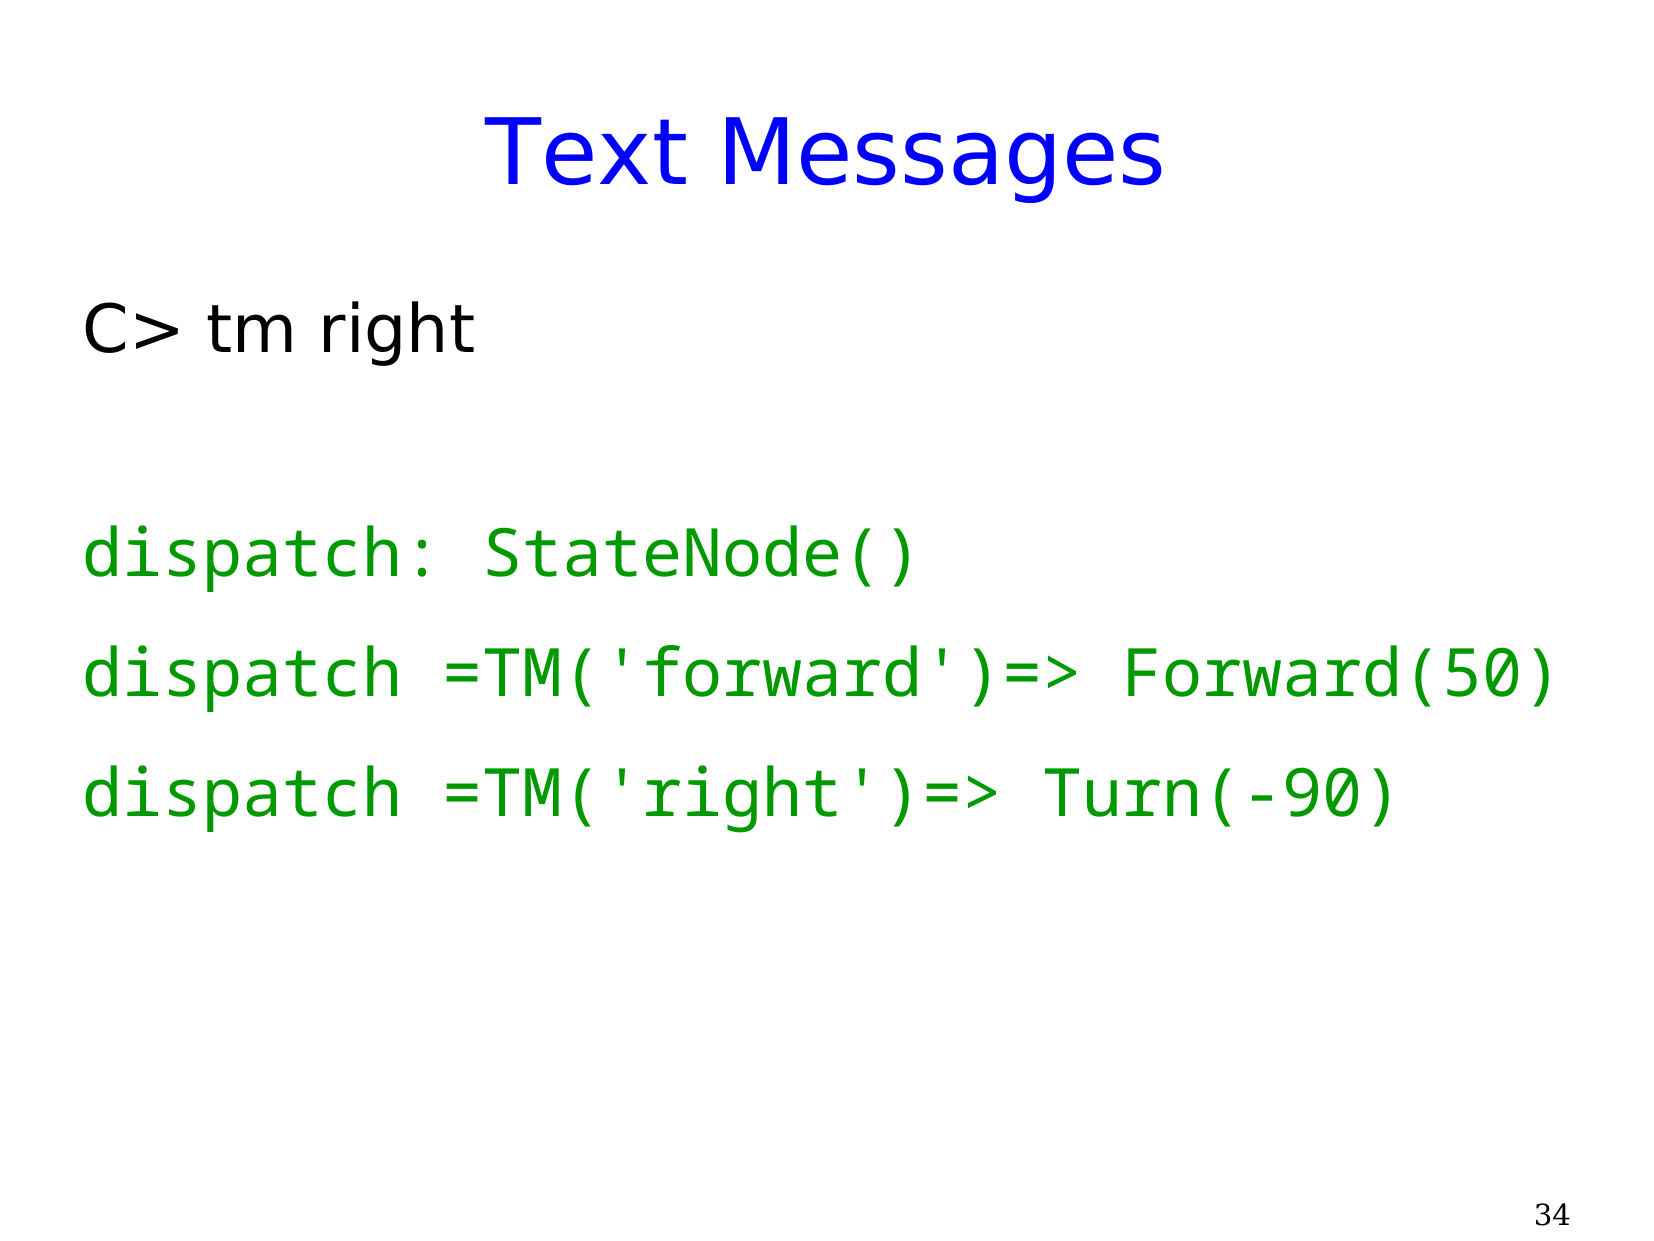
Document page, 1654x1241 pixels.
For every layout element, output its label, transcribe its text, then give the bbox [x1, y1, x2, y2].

title Text Messages [82, 49, 1571, 257]
list C> tm right dispatch: StateNode() dispatch =TM('forward')=> Forward(50) dispatch =TM('right')=> Turn(-90) [82, 290, 1621, 1109]
